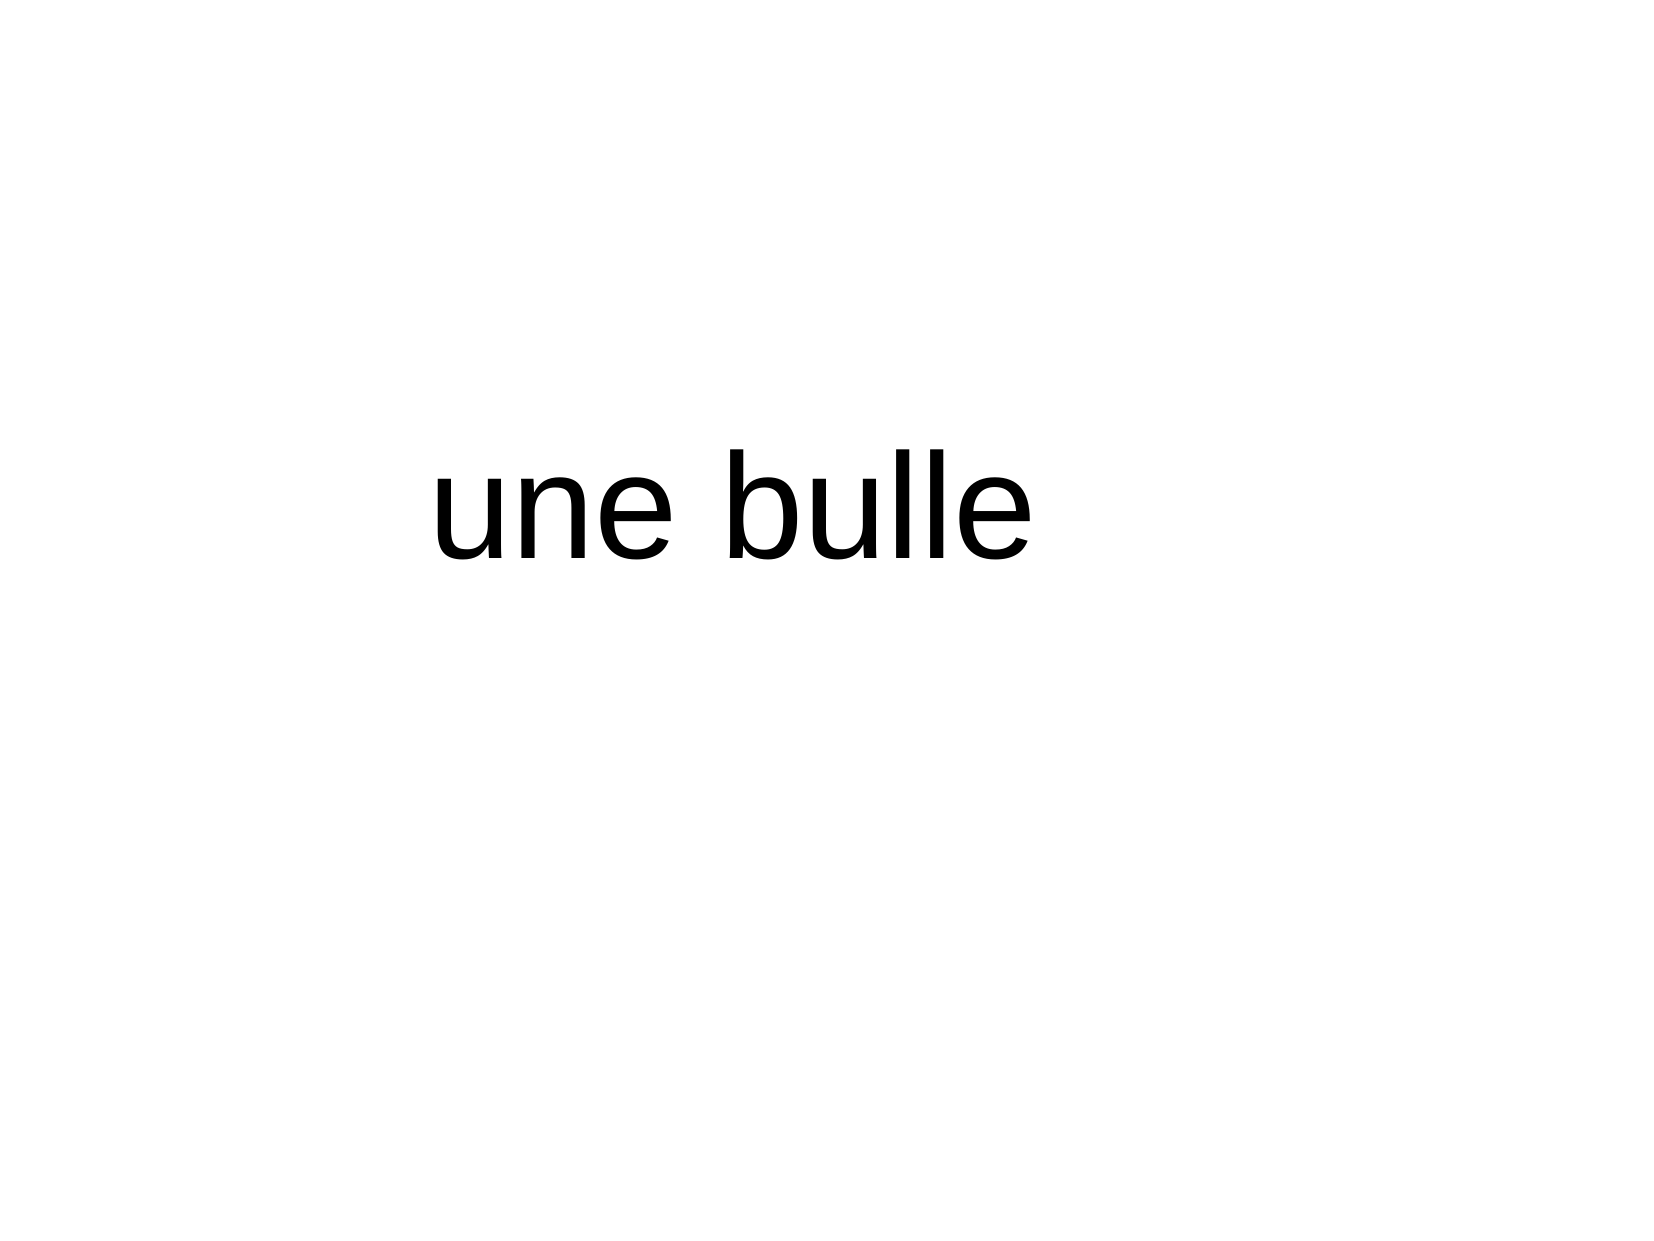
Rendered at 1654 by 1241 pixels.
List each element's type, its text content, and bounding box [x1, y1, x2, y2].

text_box une bulle [413, 415, 1480, 680]
